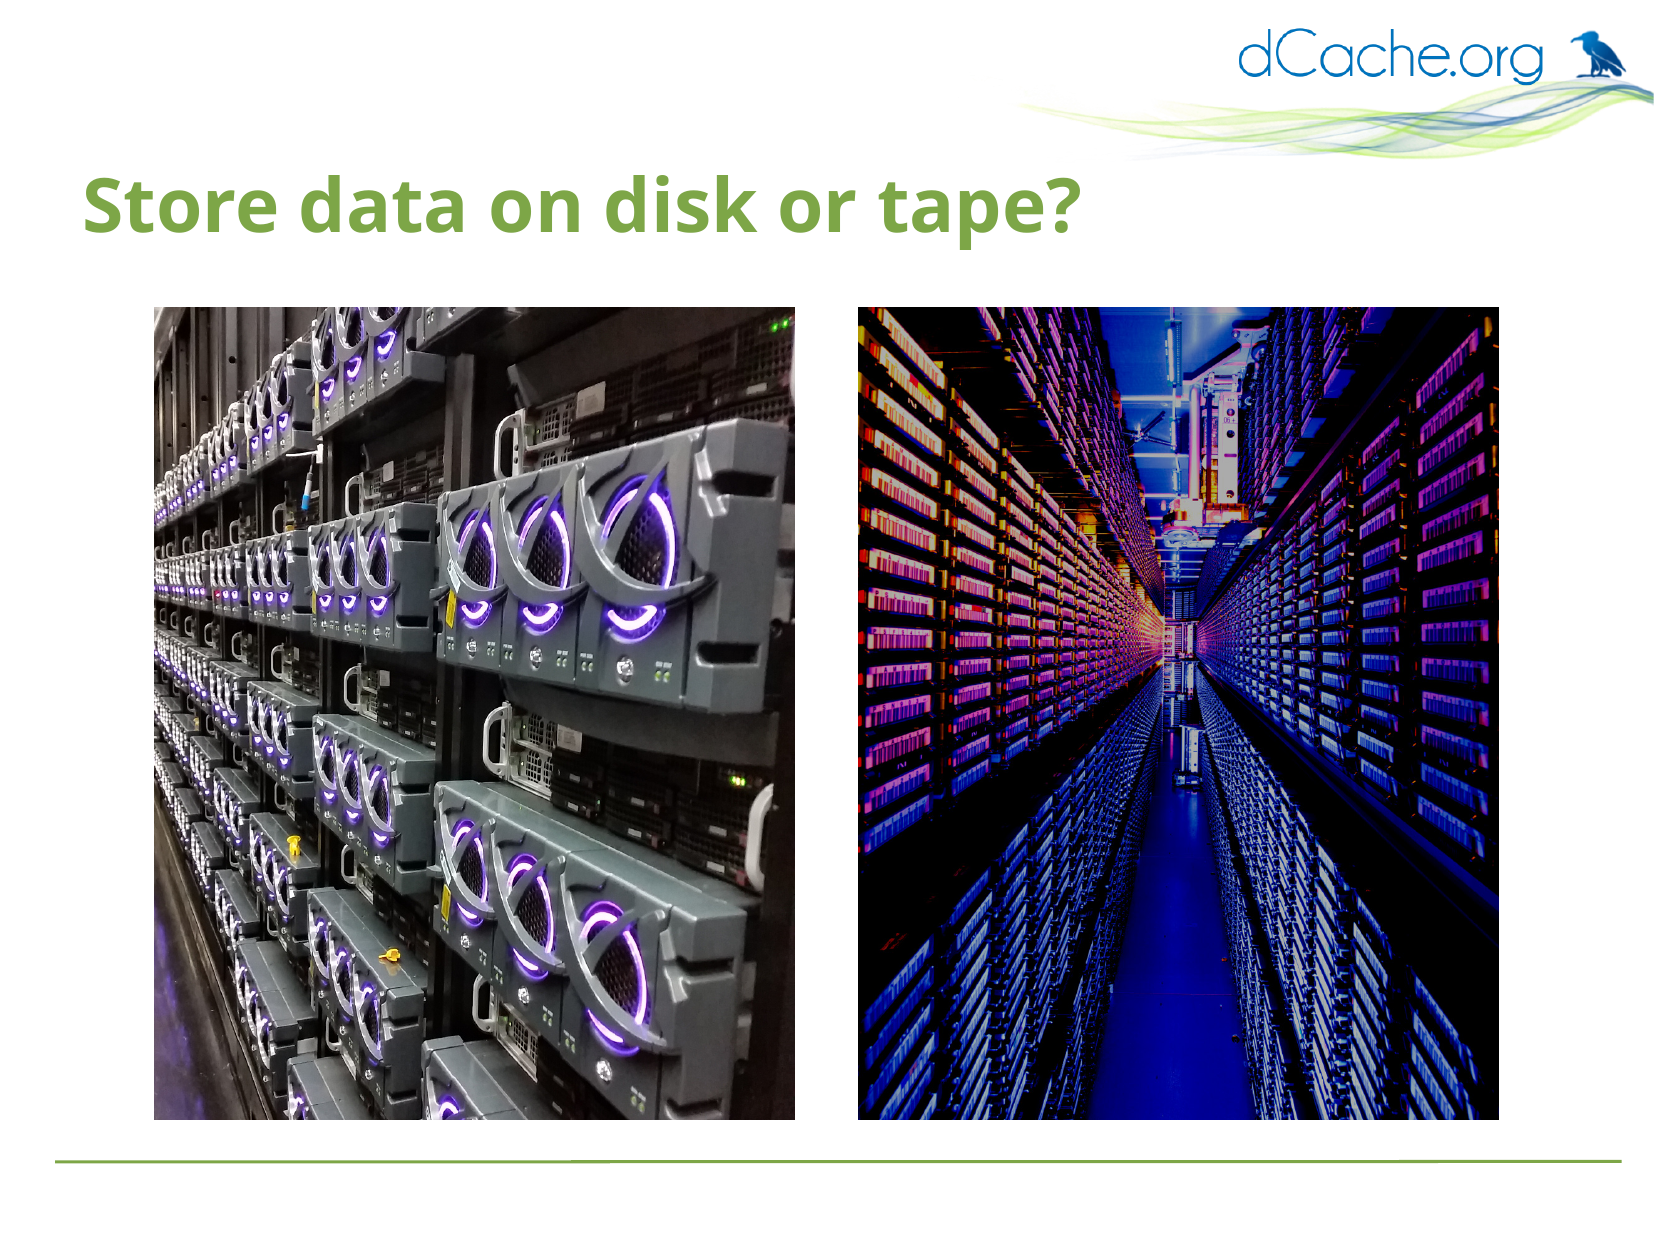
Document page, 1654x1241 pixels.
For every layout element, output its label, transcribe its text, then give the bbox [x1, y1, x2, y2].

title Store data on disk or tape? [82, 155, 1605, 252]
picture [956, 16, 1654, 169]
picture [154, 307, 795, 1120]
picture [858, 307, 1499, 1120]
